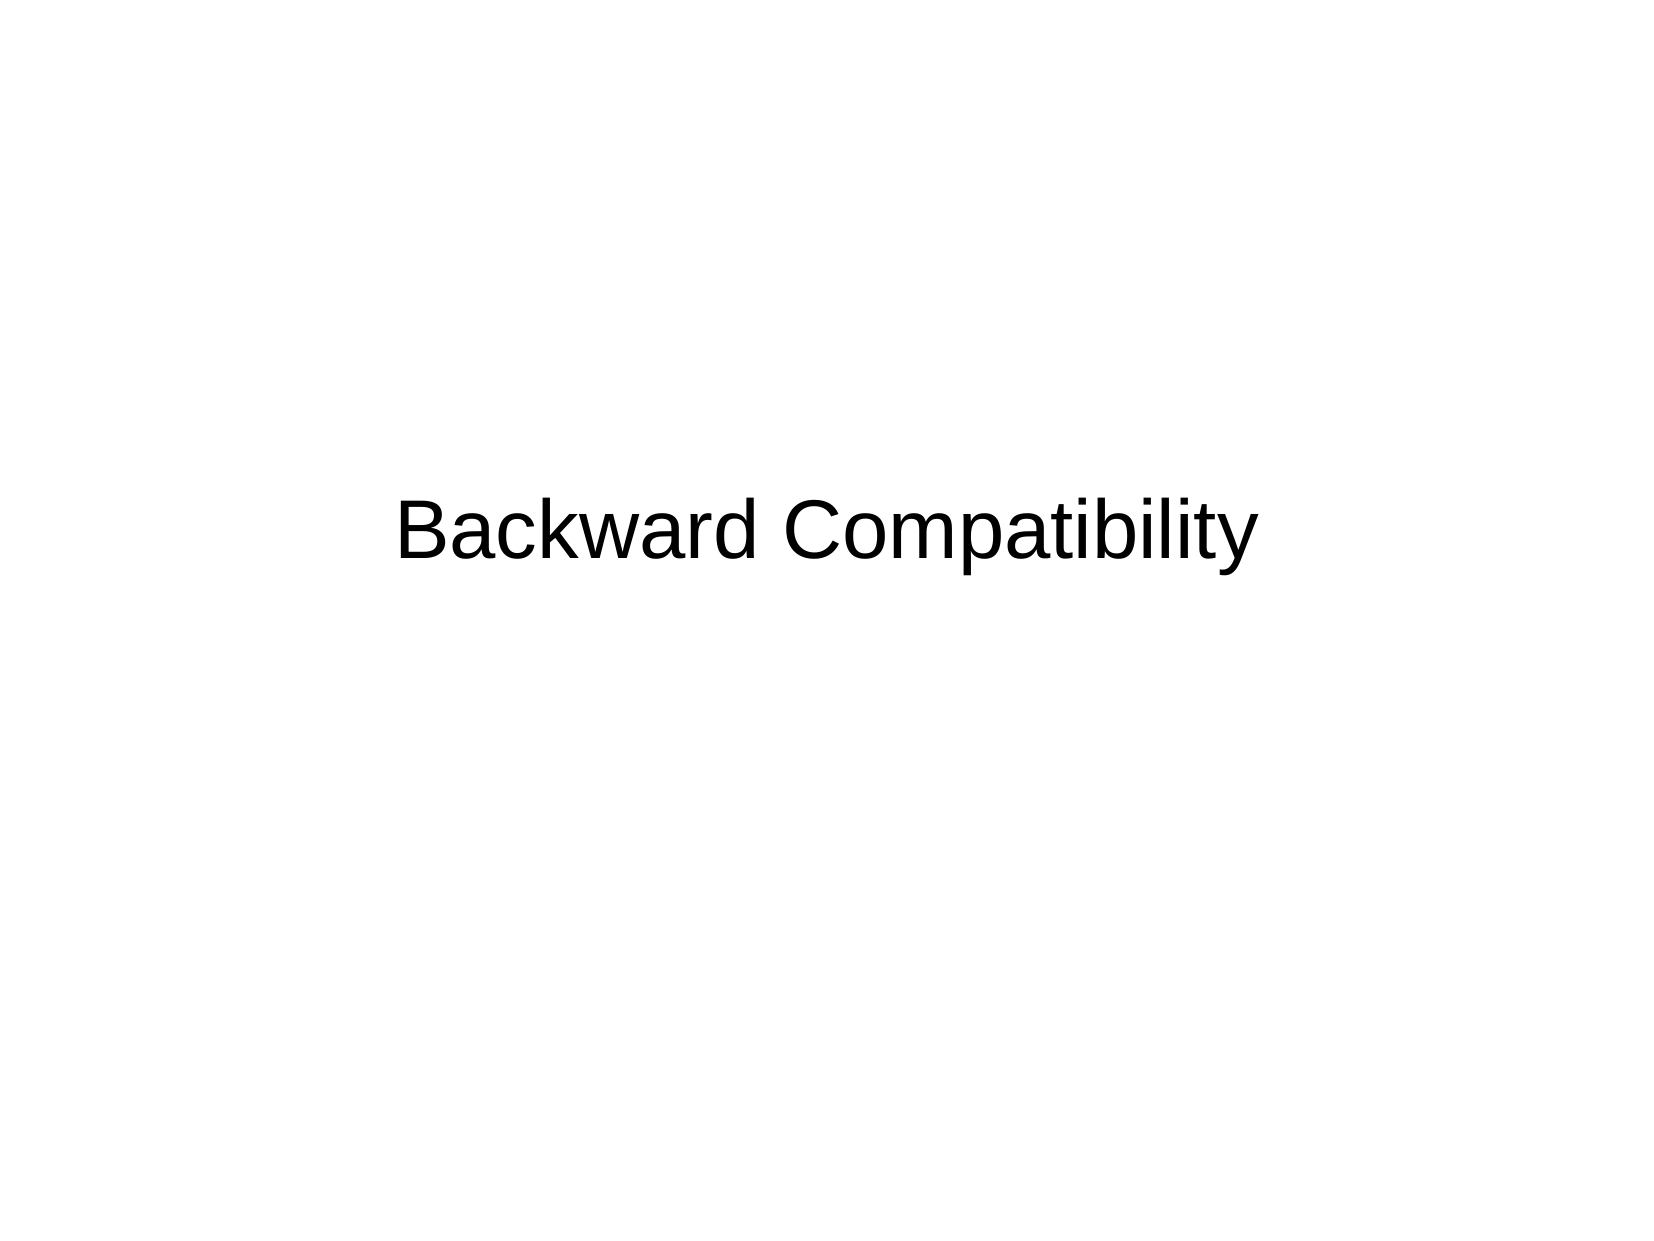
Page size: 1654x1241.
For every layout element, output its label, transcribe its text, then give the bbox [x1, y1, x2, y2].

subtitle Backward Compatibility [82, 49, 1571, 1010]
